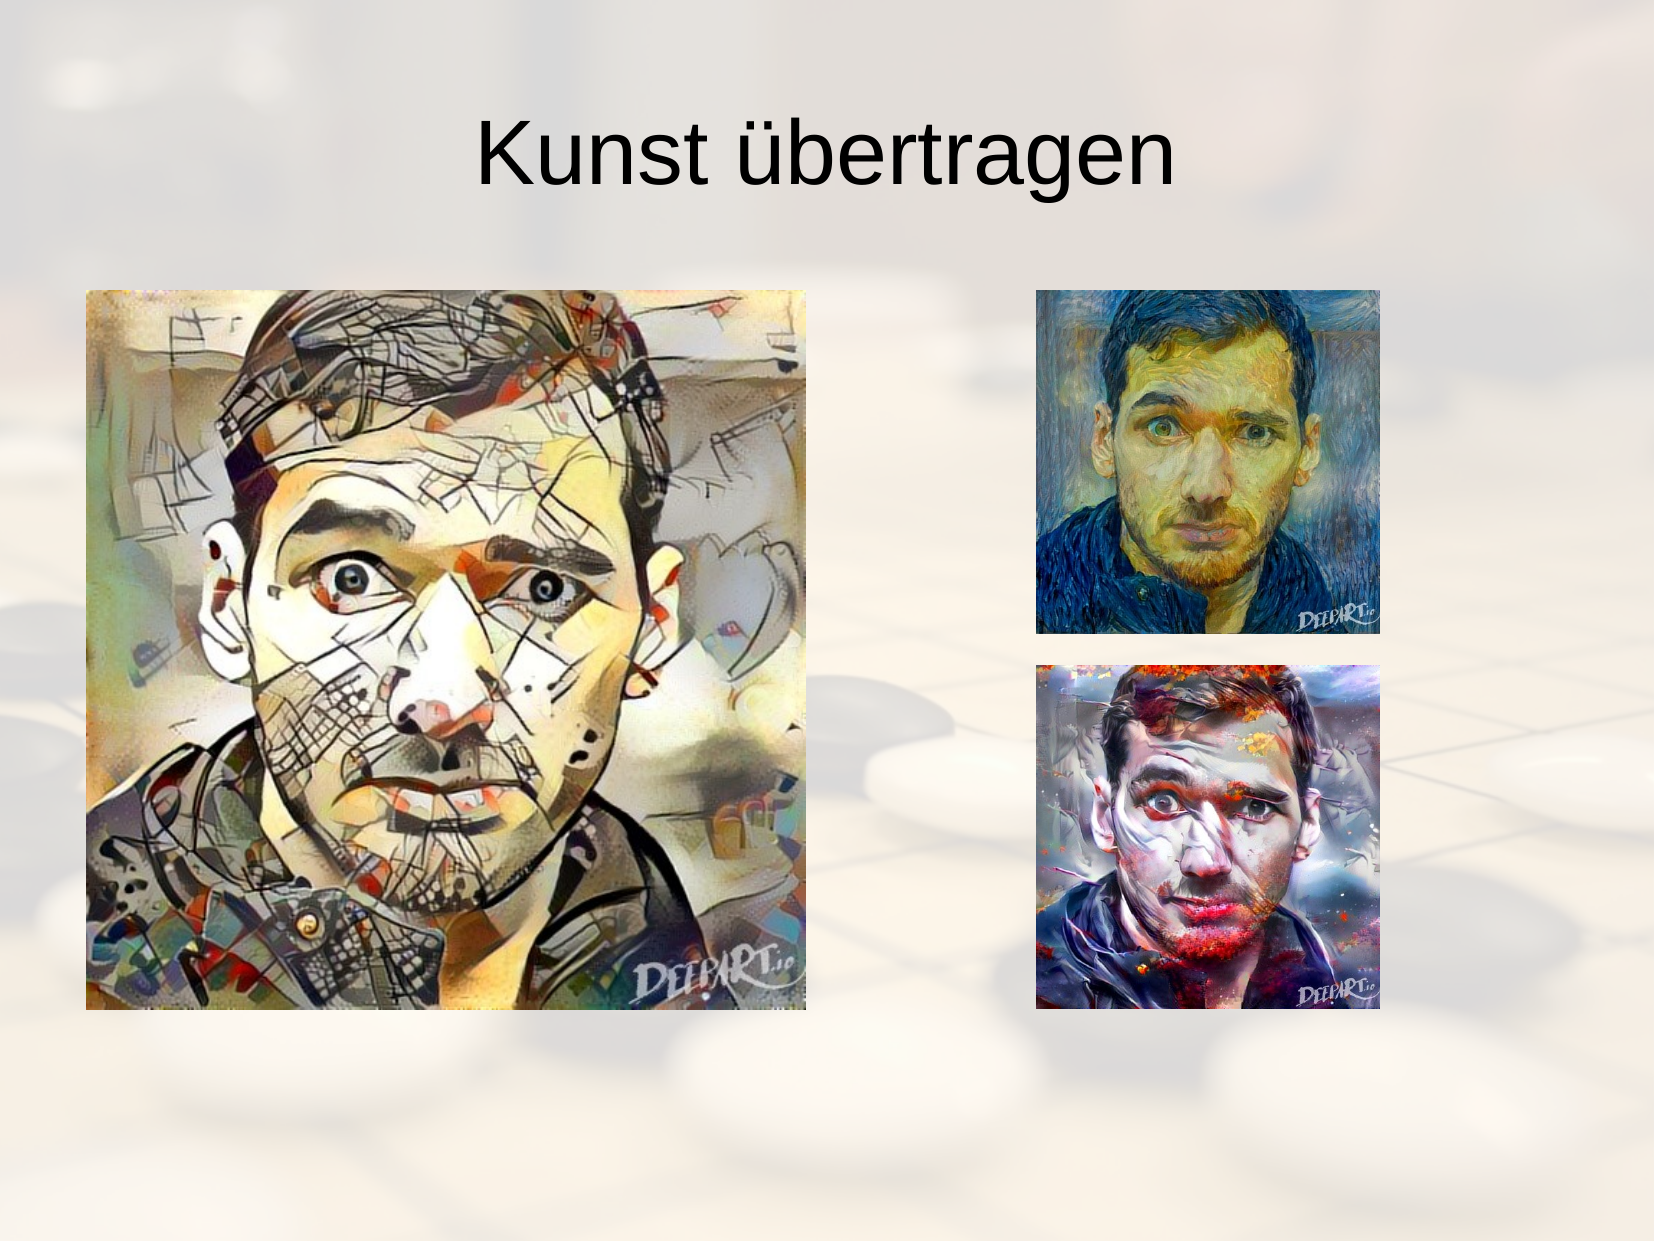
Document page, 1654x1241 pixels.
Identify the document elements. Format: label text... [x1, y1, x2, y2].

picture [86, 290, 806, 1010]
picture [1036, 290, 1380, 634]
title Kunst übertragen [82, 49, 1571, 257]
picture [1036, 665, 1380, 1009]
